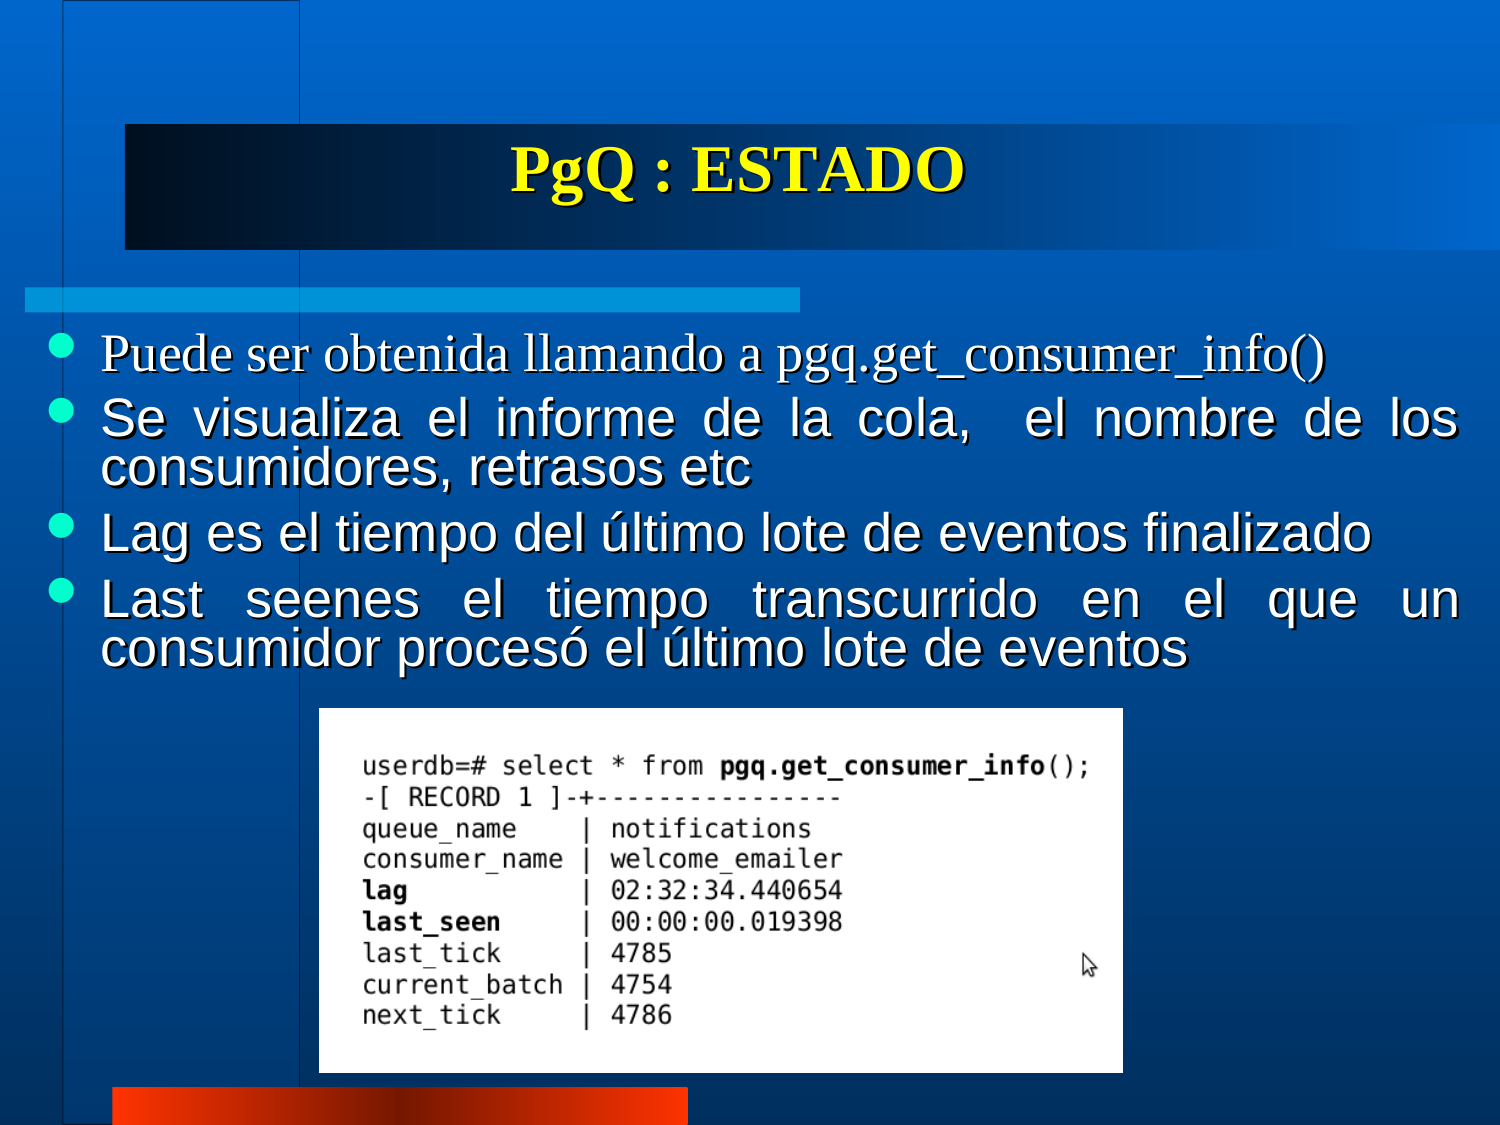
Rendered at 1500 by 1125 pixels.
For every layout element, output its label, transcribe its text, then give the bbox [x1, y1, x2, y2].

title PgQ : ESTADO [29, 78, 1447, 266]
list Puede ser obtenida llamando a pgq.get_consumer_info() Se visualiza el informe de la cola, el nombre de los consumidores, retrasos etc Lag es el tiempo del último lote de eventos finalizado Last seenes el tiempo transcurrido en el que un consumidor procesó el último lote de eventos [30, 324, 1477, 1071]
picture [319, 708, 1123, 1073]
